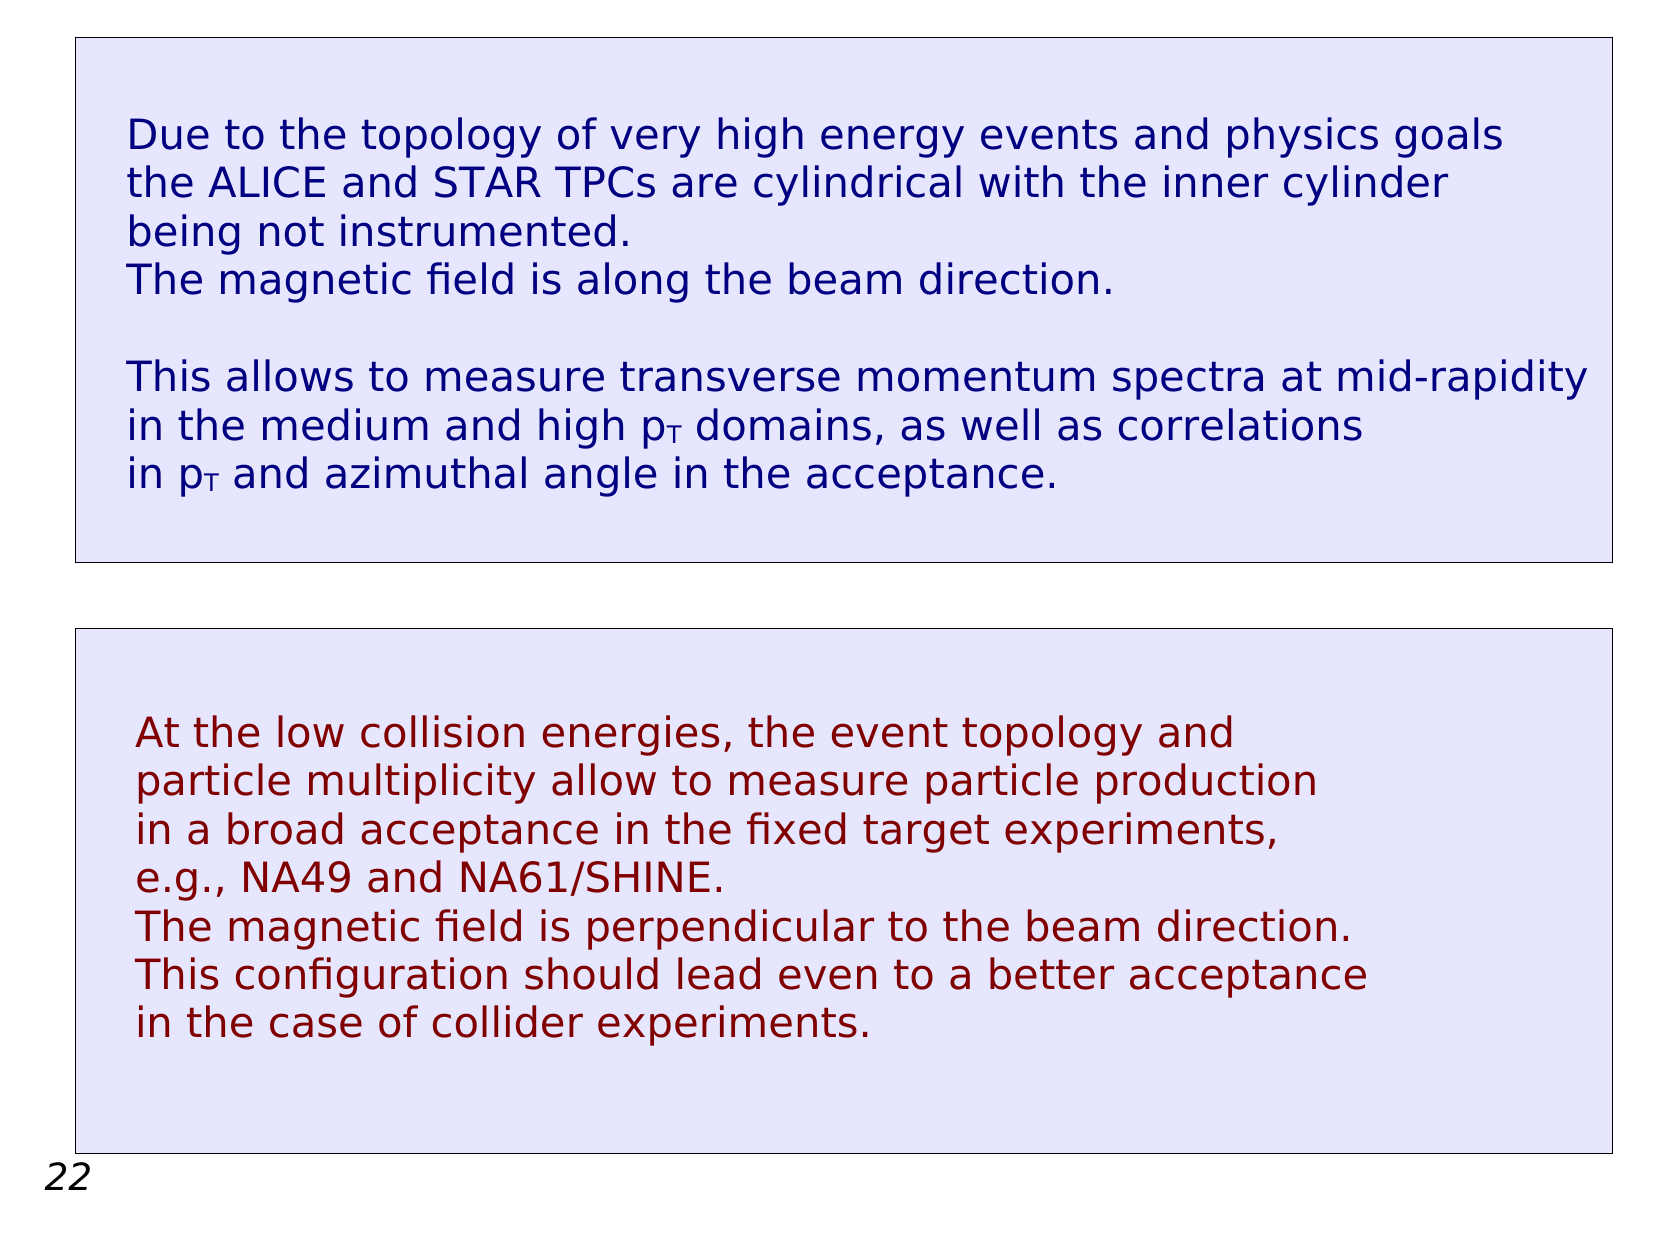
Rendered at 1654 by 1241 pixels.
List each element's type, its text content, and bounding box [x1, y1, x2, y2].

text_box Due to the topology of very high energy events and physics goals the ALICE and STAR TPCs are cylindrical with the inner cylinder being not instrumented. The magnetic field is along the beam direction. This allows to measure transverse momentum spectra at mid-rapidity in the medium and high pT domains, as well as correlations in pT and azimuthal angle in the acceptance. [126, 110, 1590, 526]
text_box [75, 628, 1613, 1154]
text_box [75, 37, 1613, 563]
text_box At the low collision energies, the event topology and particle multiplicity allow to measure particle production in a broad acceptance in the fixed target experiments, e.g., NA49 and NA61/SHINE. The magnetic field is perpendicular to the beam direction. This configuration should lead even to a better acceptance in the case of collider experiments. [134, 708, 1370, 1048]
